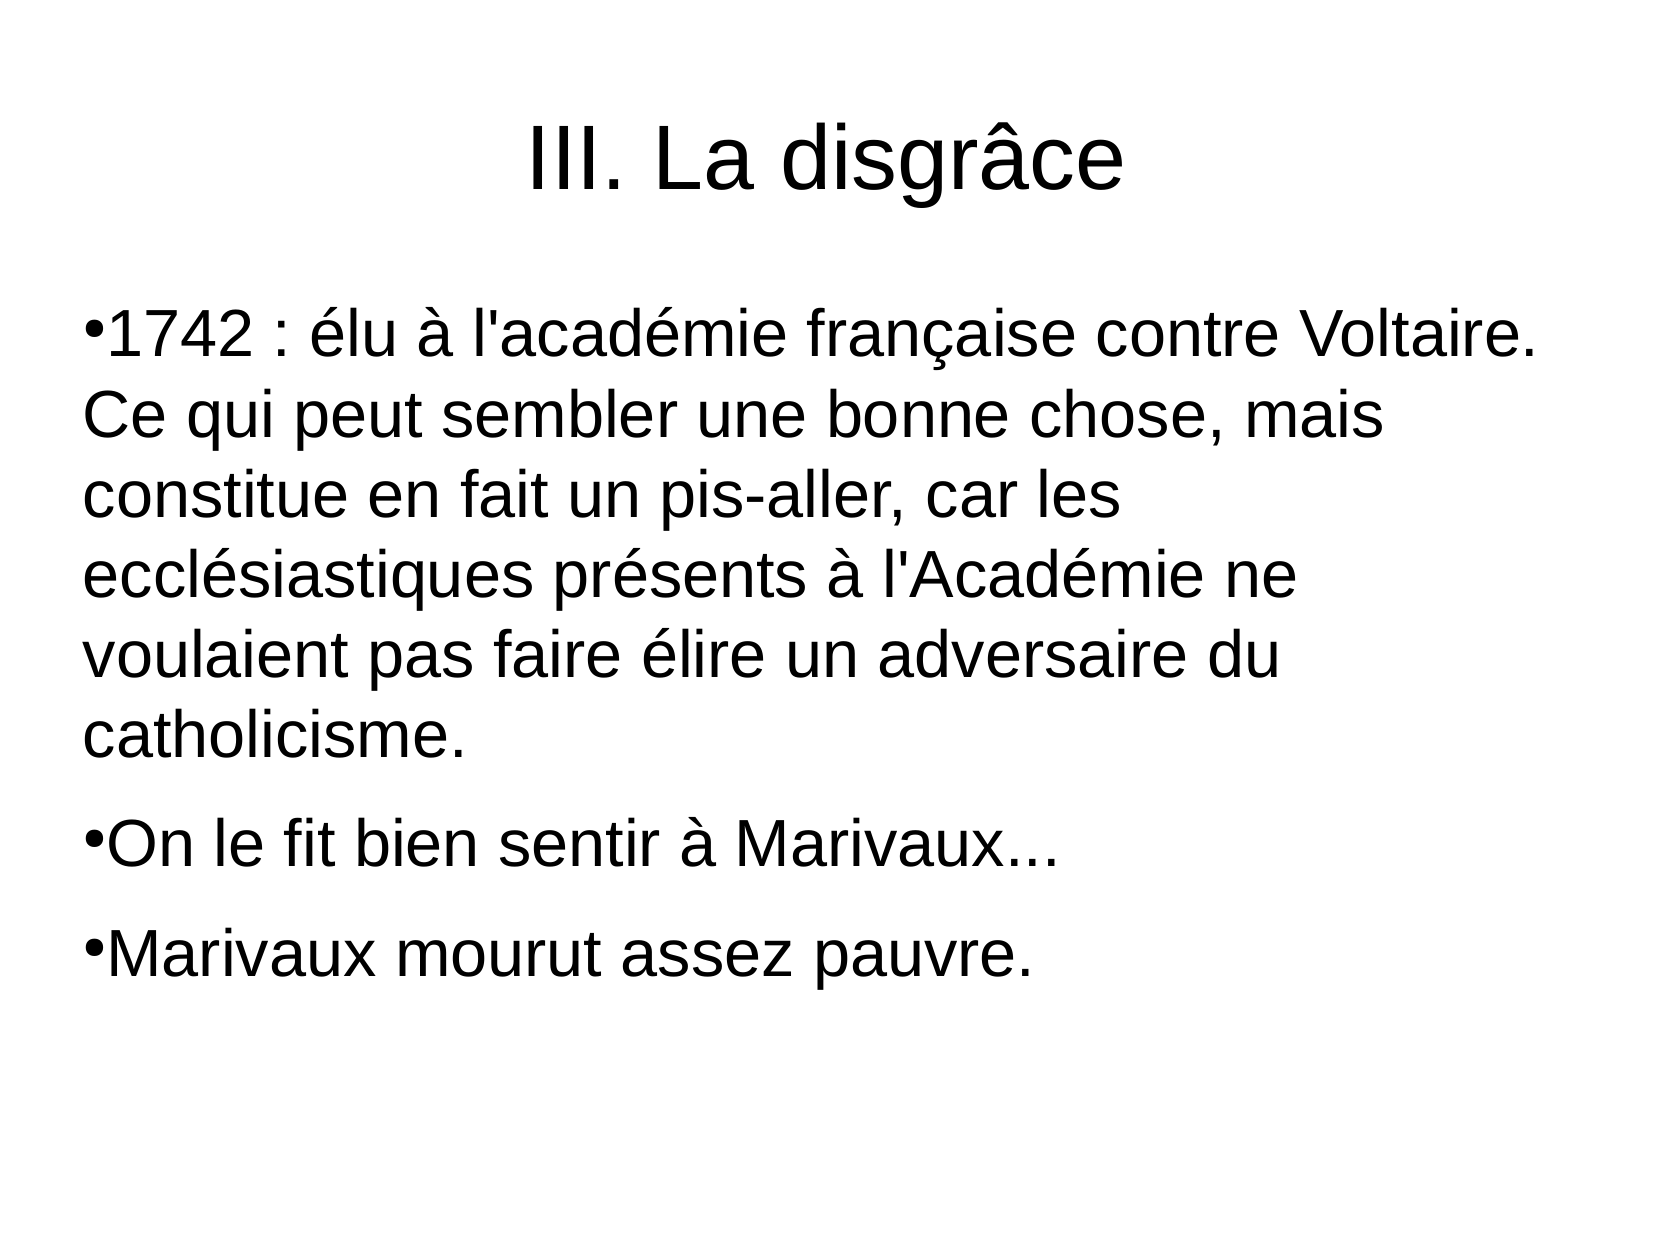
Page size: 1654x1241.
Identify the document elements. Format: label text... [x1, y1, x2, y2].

title III. La disgrâce [82, 49, 1571, 257]
list 1742 : élu à l'académie française contre Voltaire. Ce qui peut sembler une bonne chose, mais constitue en fait un pis-aller, car les ecclésiastiques présents à l'Académie ne voulaient pas faire élire un adversaire du catholicisme. On le fit bien sentir à Marivaux... Marivaux mourut assez pauvre. [82, 290, 1571, 1010]
